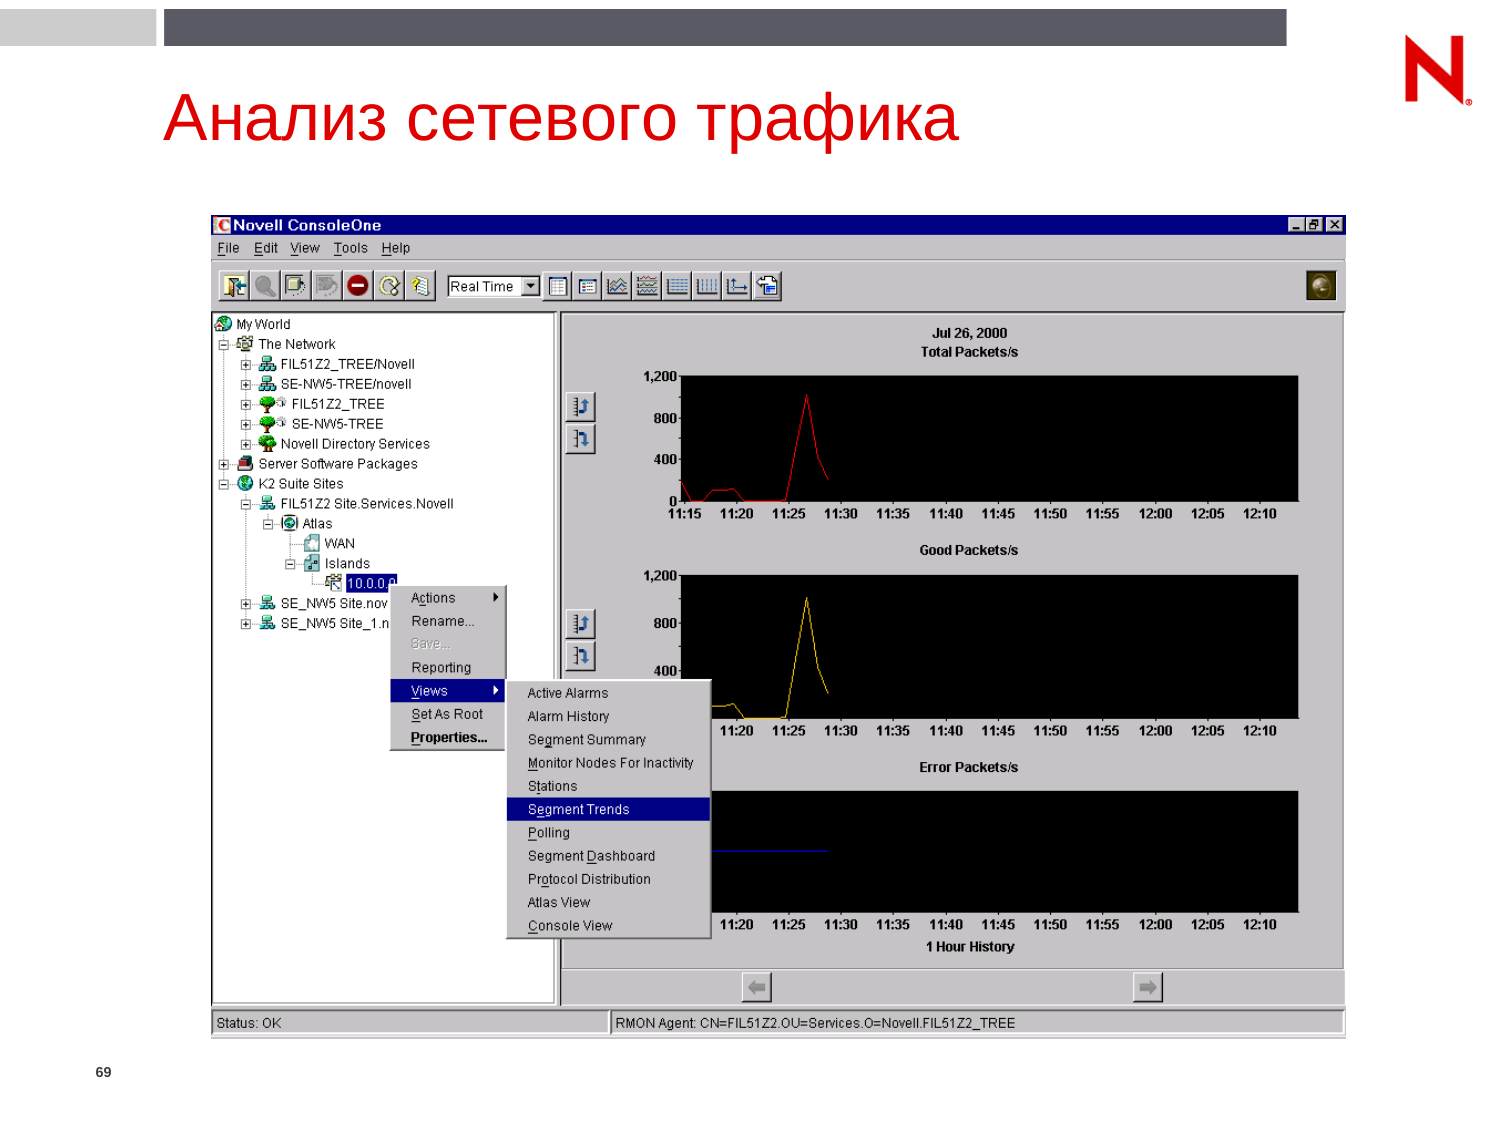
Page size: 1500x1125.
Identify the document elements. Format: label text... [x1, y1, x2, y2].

text_box Анализ сетевого трафика [148, 72, 1112, 172]
picture [211, 215, 1346, 1039]
picture [1403, 32, 1473, 107]
